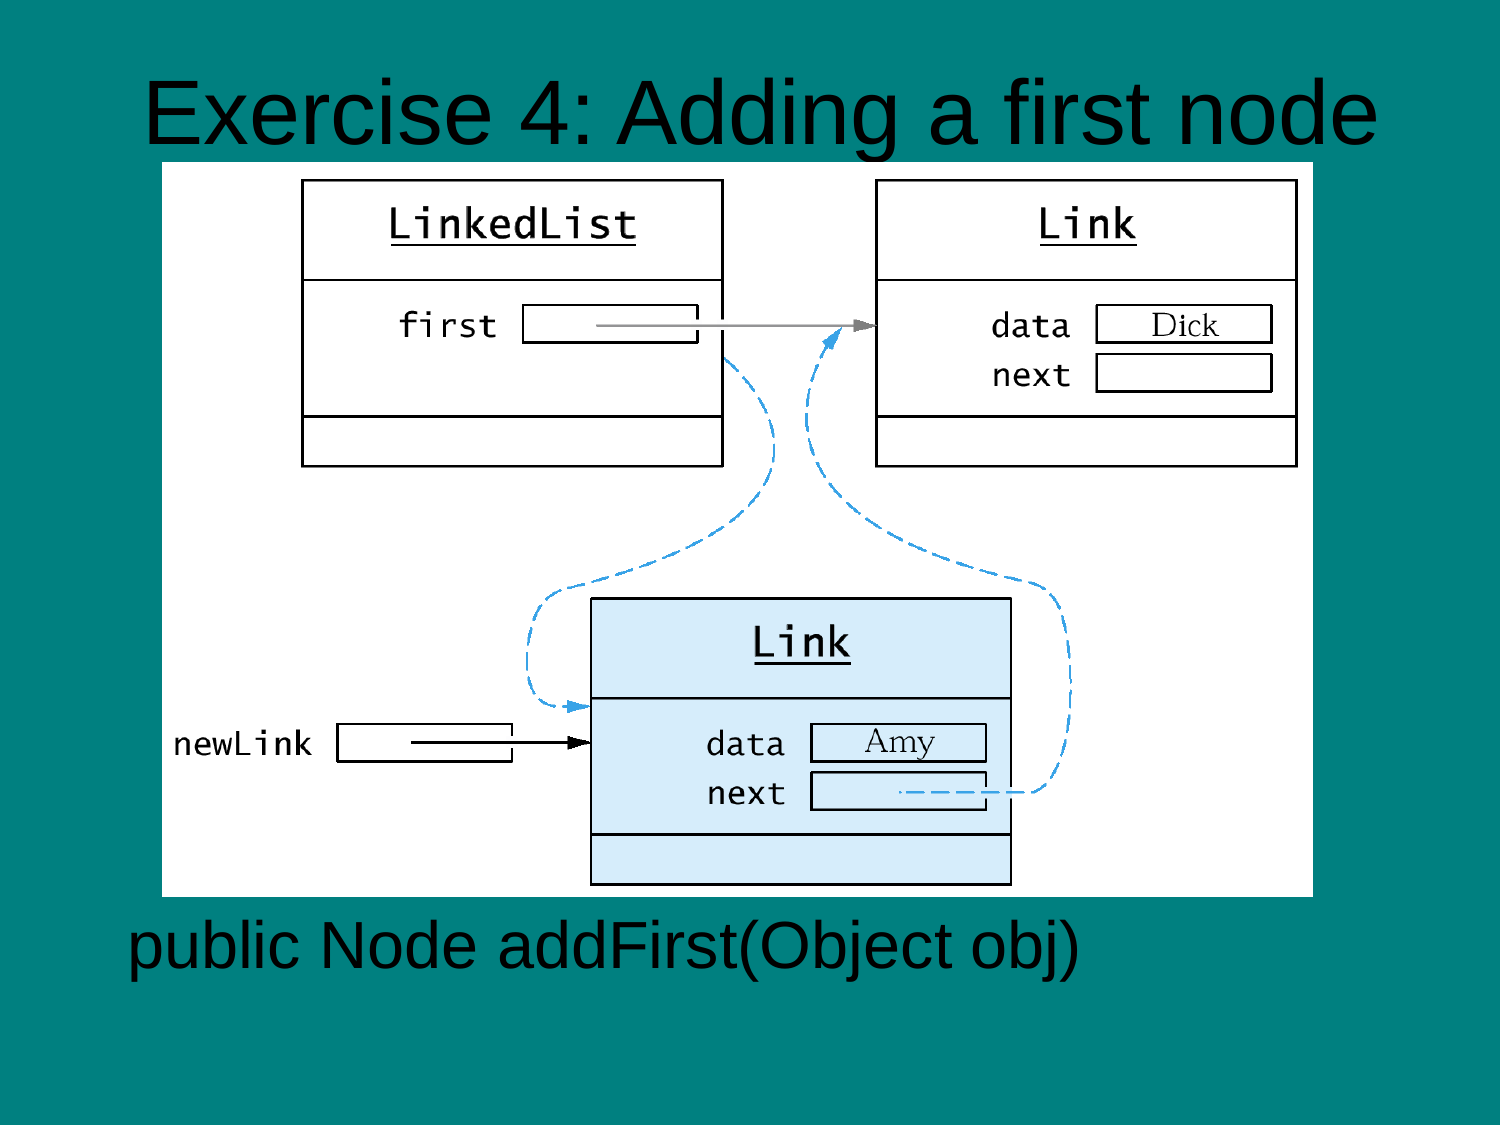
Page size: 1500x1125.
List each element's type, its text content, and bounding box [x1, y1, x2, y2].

title Exercise 4: Adding a first node [125, 48, 1401, 178]
list public Node addFirst(Object obj) [112, 899, 1388, 1099]
picture [162, 162, 1313, 897]
